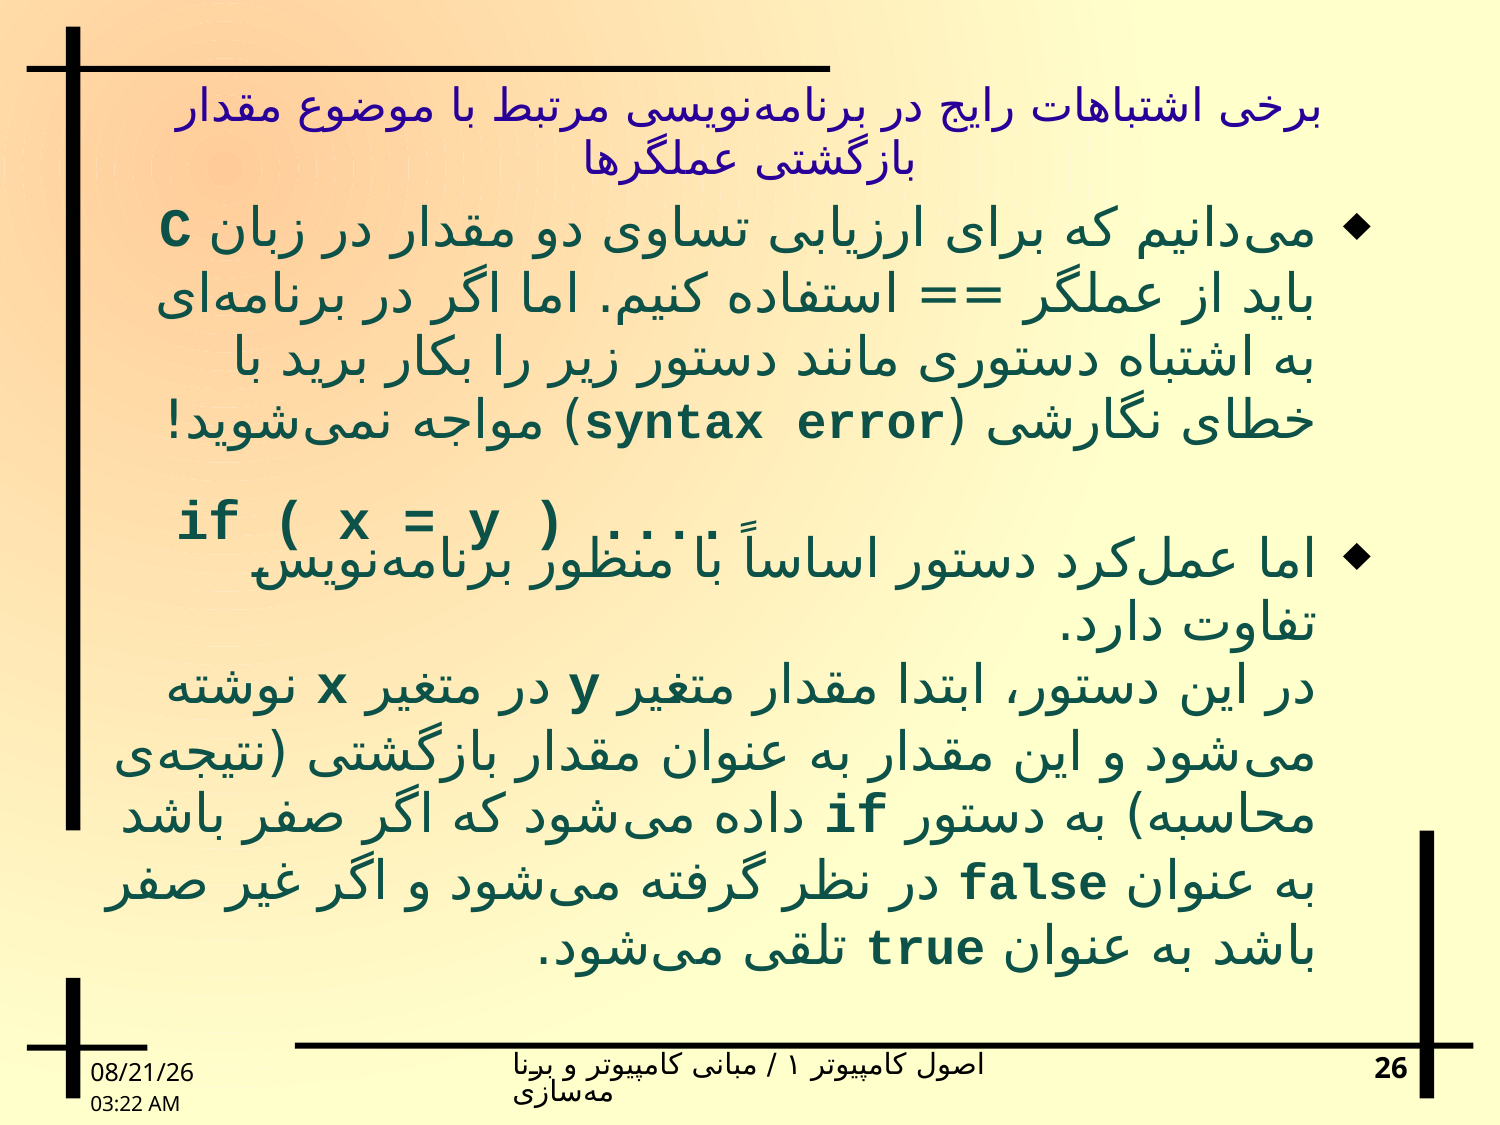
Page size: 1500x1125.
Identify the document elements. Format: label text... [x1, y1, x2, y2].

title برخی اشتباهات رایج در برنامه‌نویسی مرتبط با موضوع مقدار بازگشتی عملگرها [112, 72, 1388, 192]
list می‌دانیم که برای ارزیابی تساوی دو مقدار در زبان C باید از عملگر == استفاده کنیم. اما اگر در برنامه‌ای به اشتباه دستوری مانند دستور زیر را بکار برید با خطای نگارشی (syntax error) مواجه نمی‌شوید! اما عمل‌کرد دستور اساساً با منظور برنامه‌نویس تفاوت دارد. در این دستور، ابتدا مقدار متغیر y در متغیر x نوشته می‌شود و این مقدار به عنوان مقدار بازگشتی (نتیجه‌ی محاسبه) به دستور if داده می‌شود که اگر صفر باشد به عنوان false در نظر گرفته می‌شود و اگر غیر صفر باشد به عنوان true تلقی می‌شود. [104, 195, 1442, 1031]
list if ( x = y ) .... [176, 487, 844, 563]
